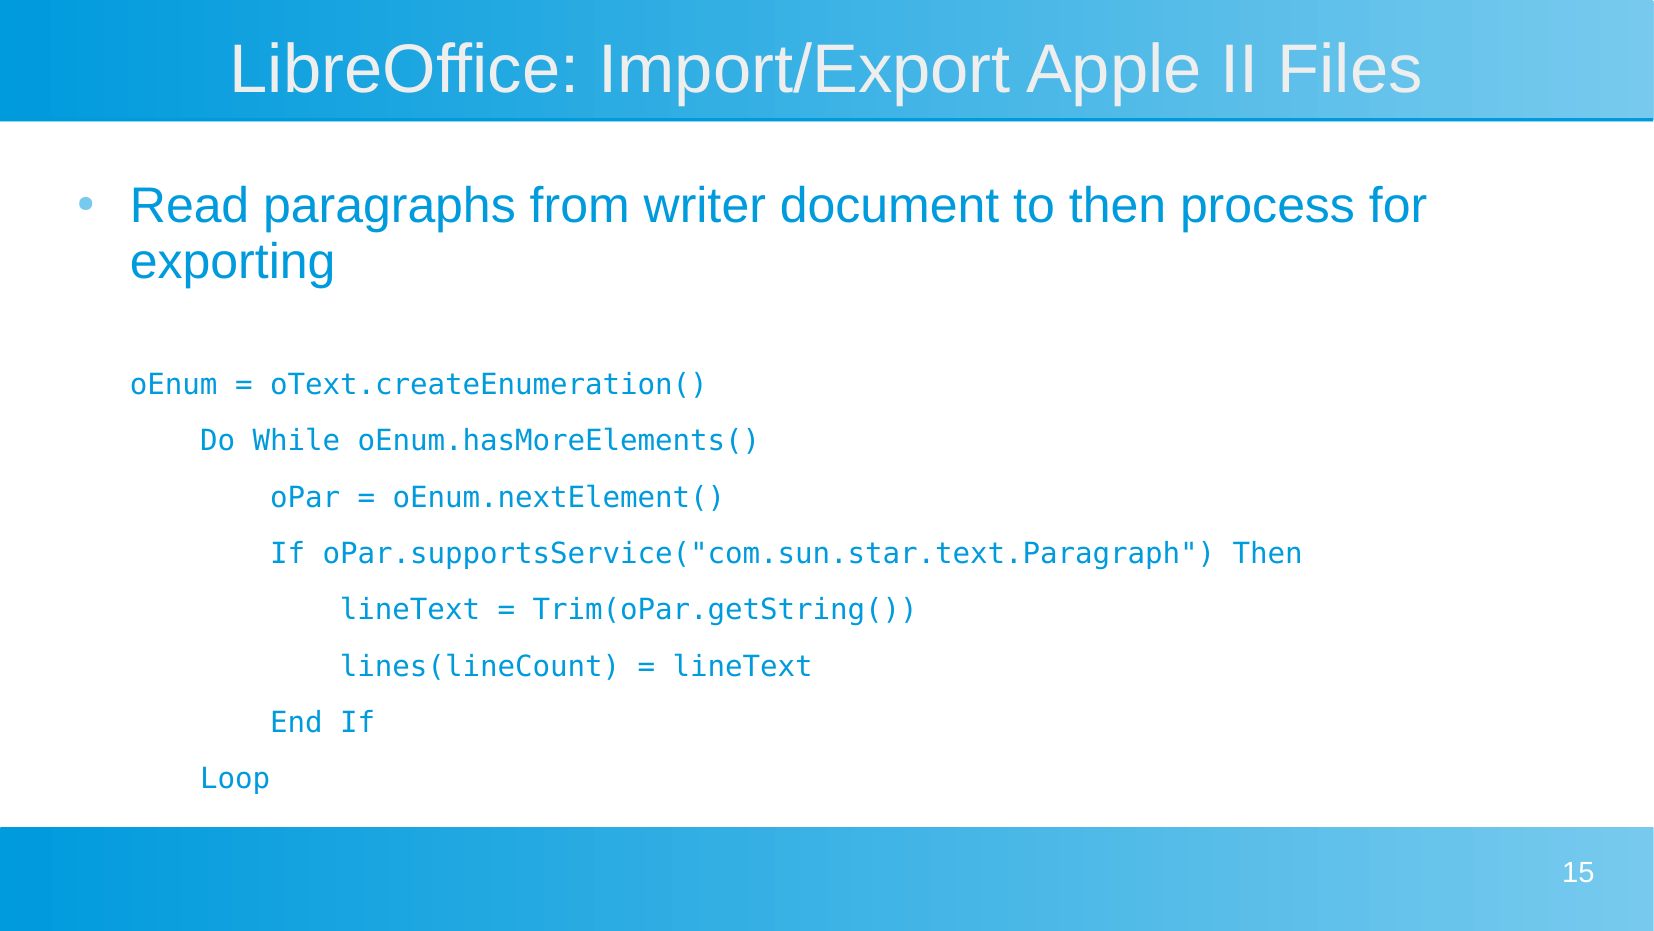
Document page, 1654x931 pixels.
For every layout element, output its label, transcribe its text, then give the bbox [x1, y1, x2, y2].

title LibreOffice: Import/Export Apple II Files [59, 29, 1595, 108]
list Read paragraphs from writer document to then process for exporting oEnum = oText.createEnumeration() Do While oEnum.hasMoreElements() oPar = oEnum.nextElement() If oPar.supportsService("com.sun.star.text.Paragraph") Then lineText = Trim(oPar.getString()) lines(lineCount) = lineText End If Loop [59, 177, 1595, 768]
